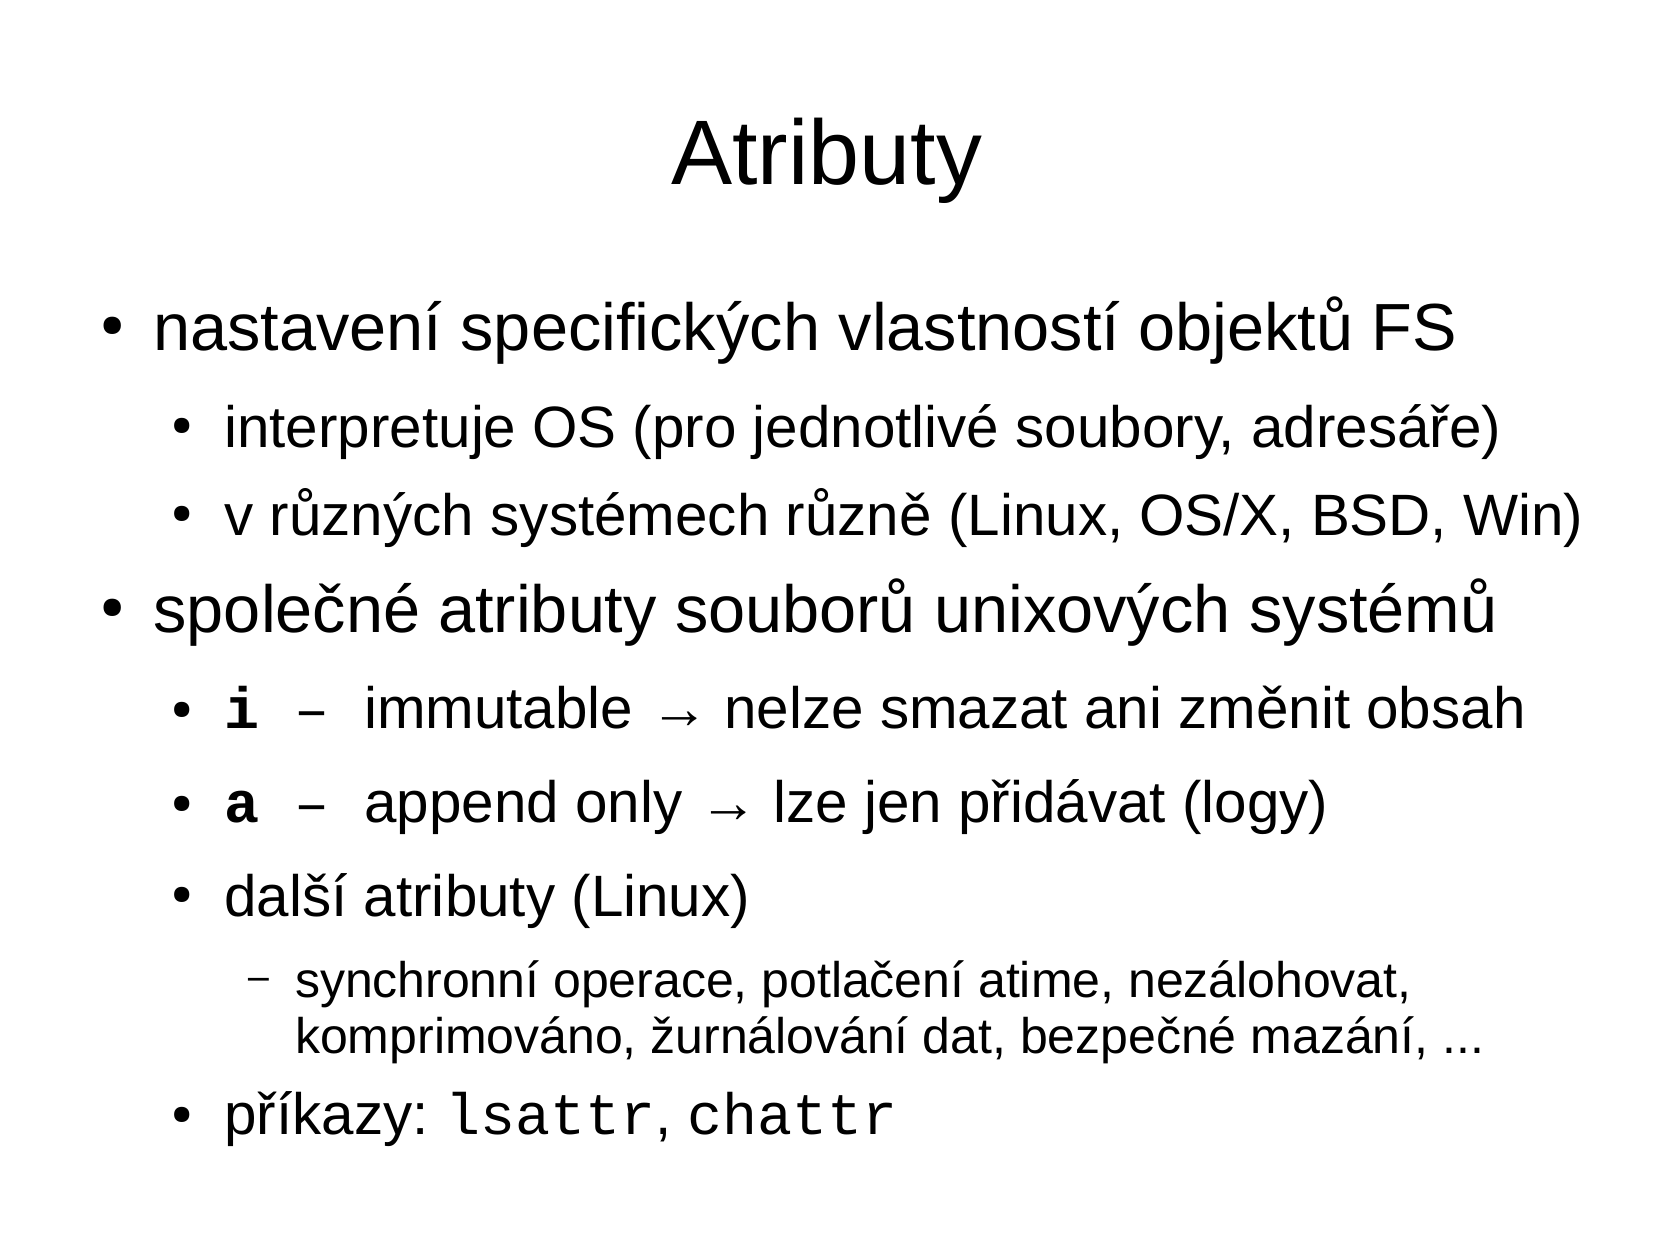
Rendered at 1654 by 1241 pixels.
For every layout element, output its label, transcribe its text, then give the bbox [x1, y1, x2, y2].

title Atributy [82, 56, 1571, 250]
list nastavení specifických vlastností objektů FS interpretuje OS (pro jednotlivé soubory, adresáře) v různých systémech různě (Linux, OS/X, BSD, Win) společné atributy souborů unixových systémů i – immutable → nelze smazat ani změnit obsah a – append only → lze jen přidávat (logy) další atributy (Linux) synchronní operace, potlačení atime, nezálohovat, komprimováno, žurnálování dat, bezpečné mazání, ... příkazy: lsattr, chattr [82, 290, 1595, 1152]
